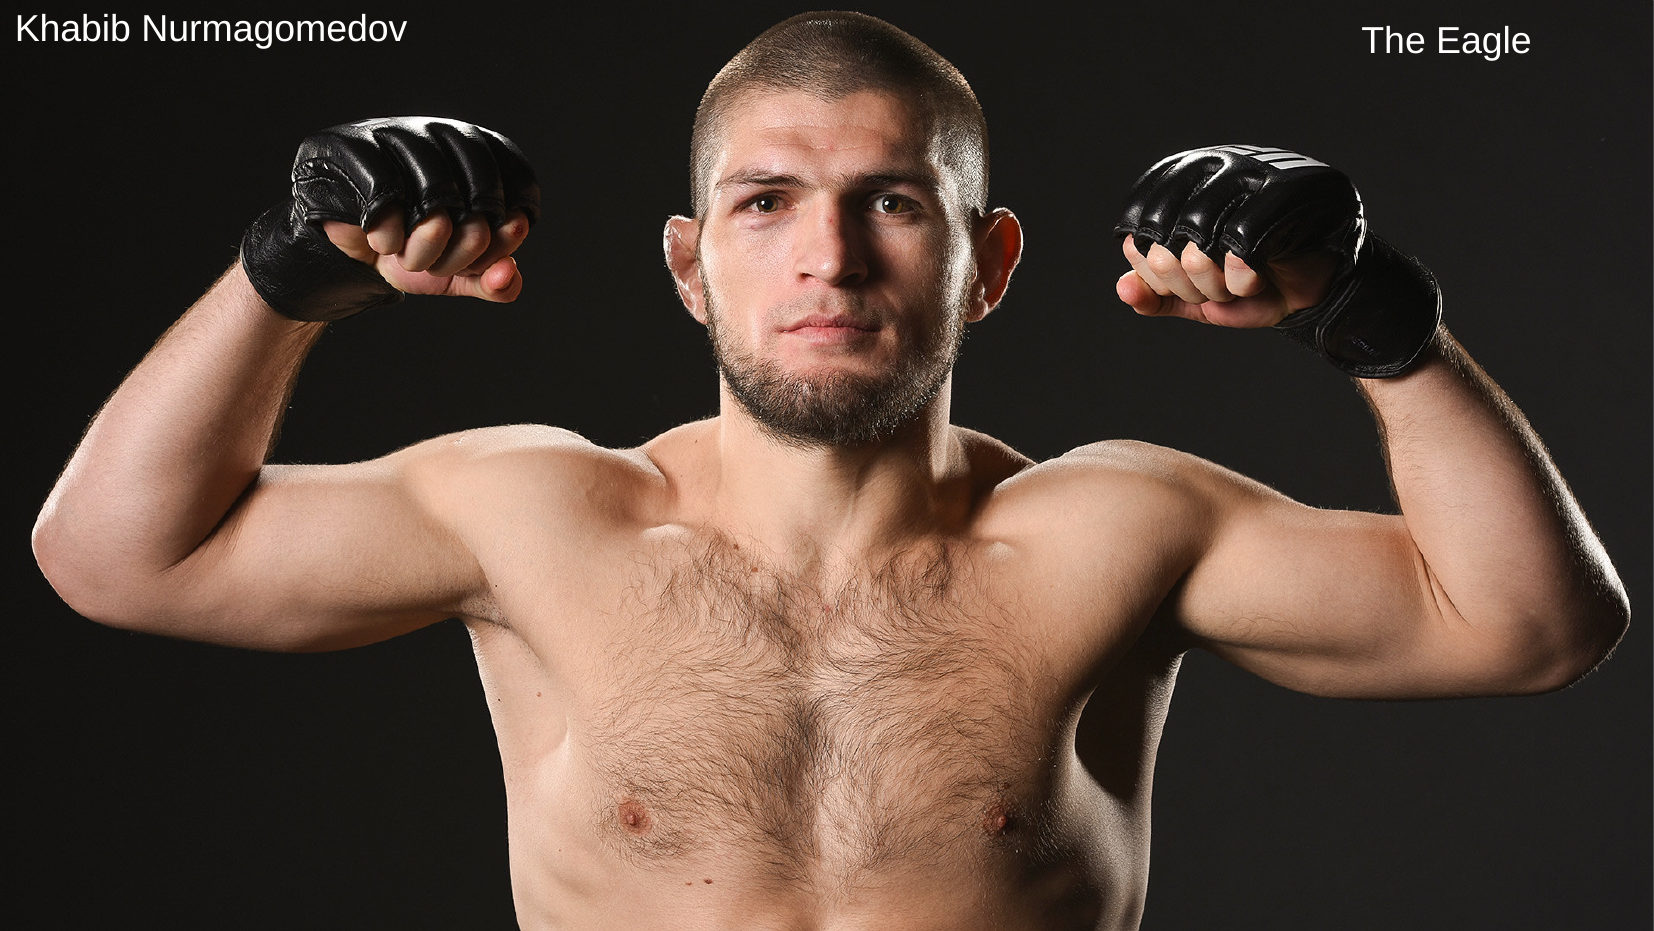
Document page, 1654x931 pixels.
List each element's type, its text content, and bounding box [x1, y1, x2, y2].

picture [0, 0, 1654, 931]
text_box Khabib Nurmagomedov [0, 0, 585, 93]
text_box The Eagle [1346, 11, 1583, 83]
